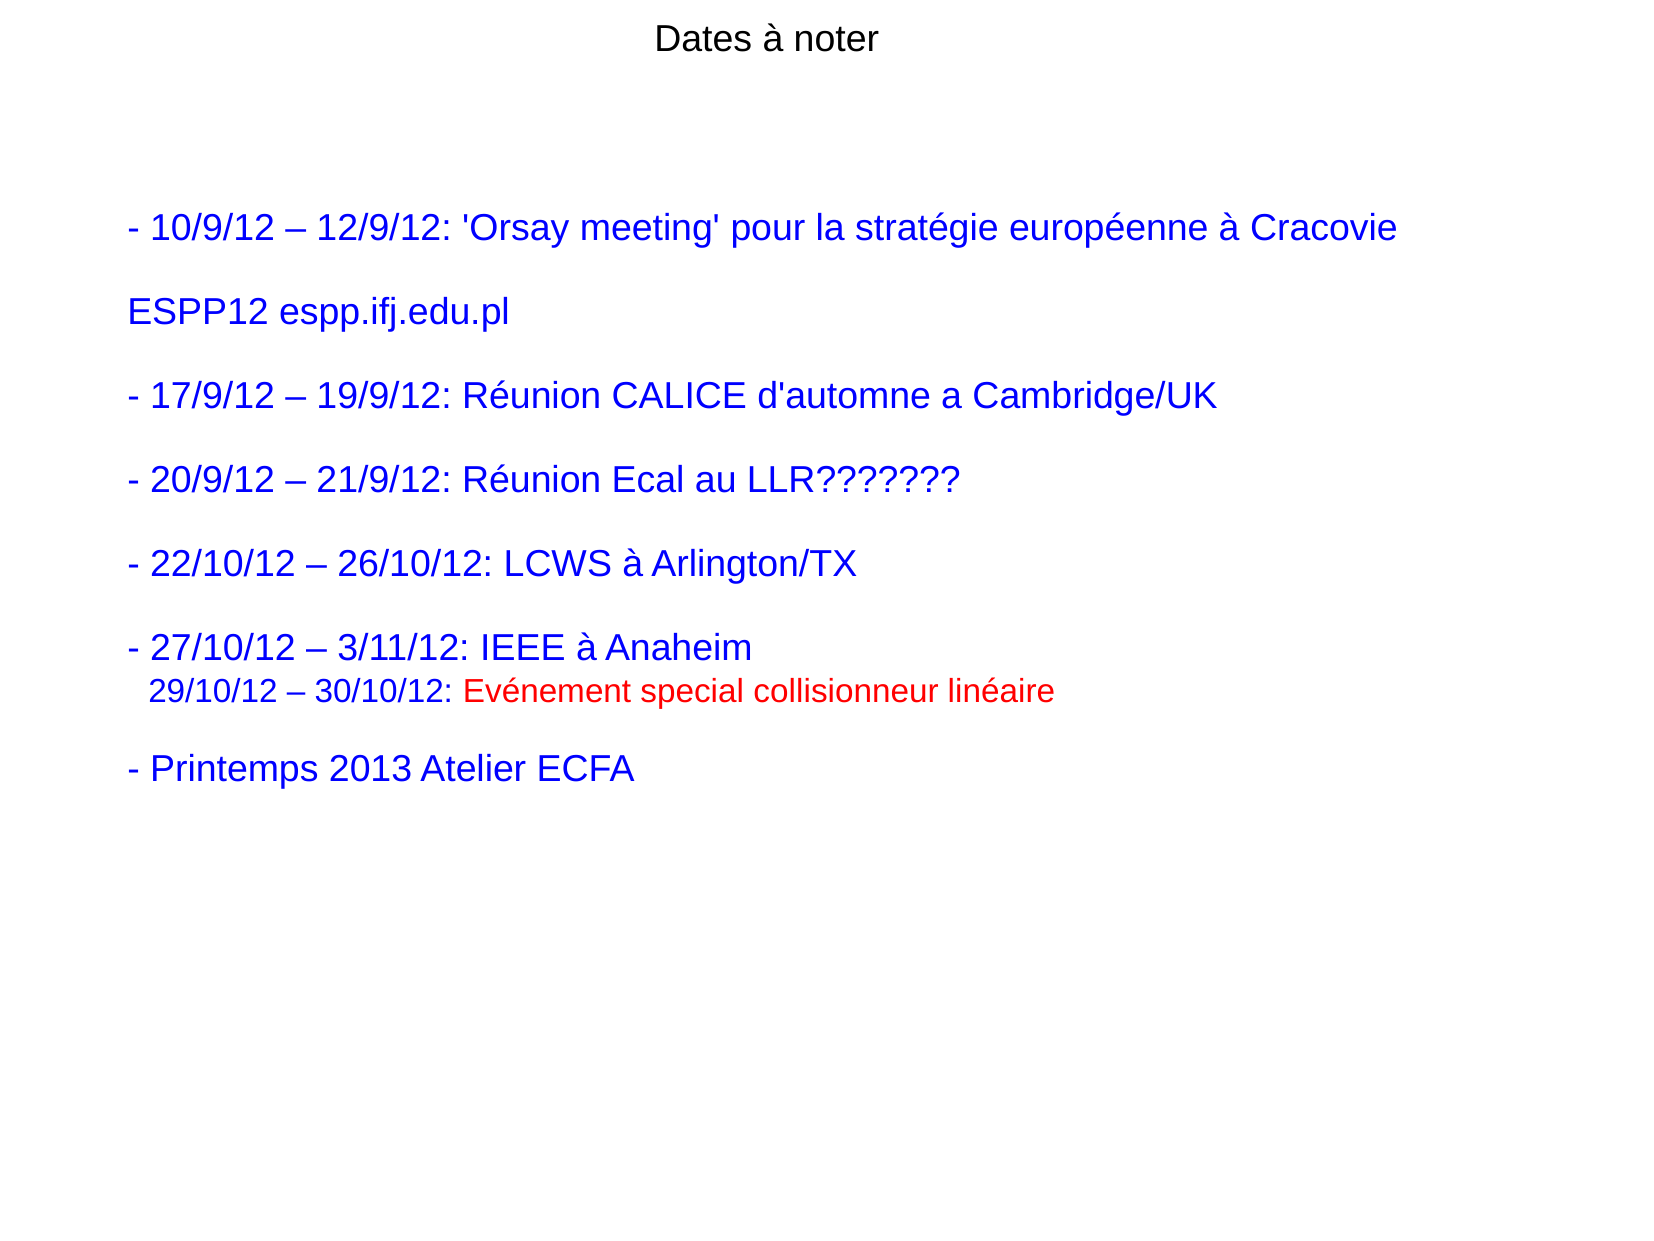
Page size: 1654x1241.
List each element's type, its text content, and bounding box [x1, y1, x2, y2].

text_box - 10/9/12 – 12/9/12: 'Orsay meeting' pour la stratégie européenne à Cracovie ESPP12 espp.ifj.edu.pl - 17/9/12 – 19/9/12: Réunion CALICE d'automne a Cambridge/UK - 20/9/12 – 21/9/12: Réunion Ecal au LLR??????? - 22/10/12 – 26/10/12: LCWS à Arlington/TX - 27/10/12 – 3/11/12: IEEE à Anaheim 29/10/12 – 30/10/12: Evénement special collisionneur linéaire - Printemps 2013 Atelier ECFA [112, 199, 1416, 798]
text_box Dates à noter [639, 9, 895, 67]
